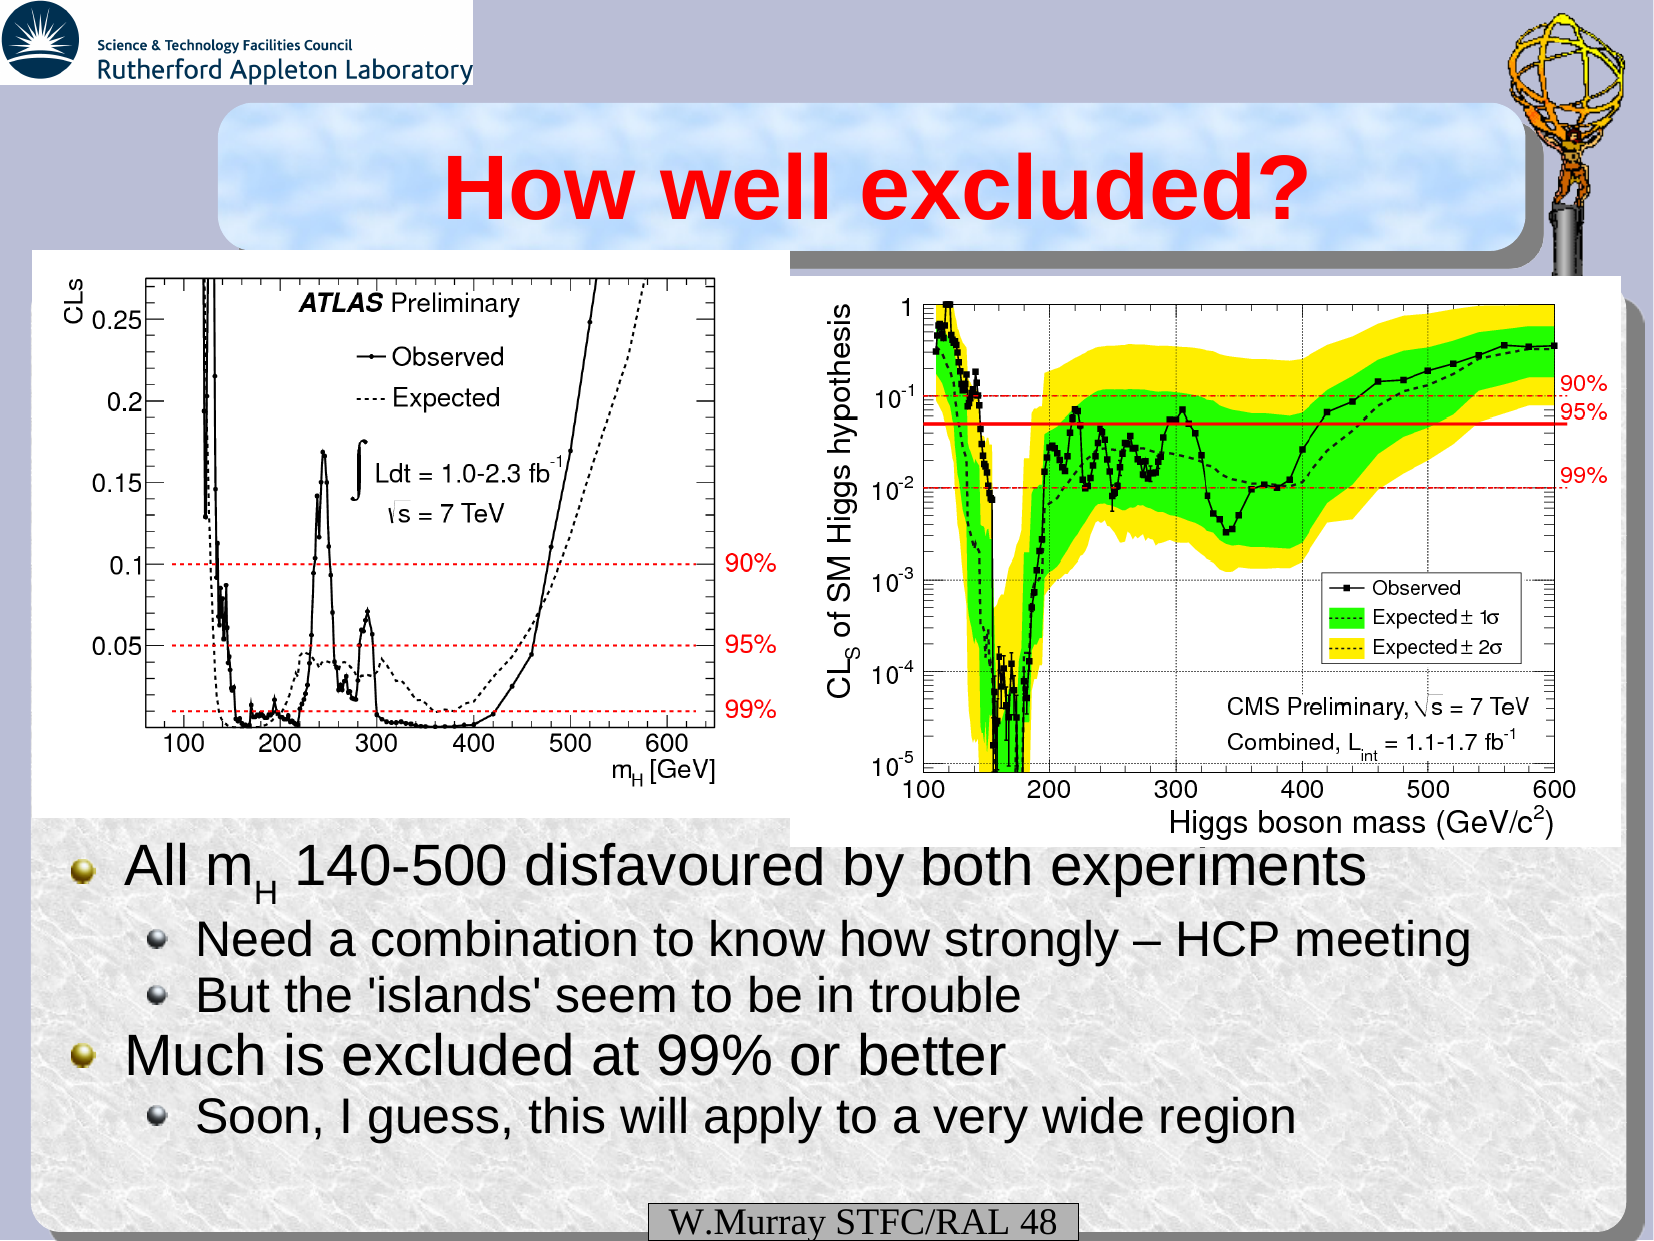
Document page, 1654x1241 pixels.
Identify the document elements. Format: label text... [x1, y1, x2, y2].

picture [0, 0, 473, 85]
picture [30, 0, 1654, 1232]
title How well excluded? [244, 112, 1512, 263]
list All mH 140-500 disfavoured by both experiments Need a combination to know how strongly – HCP meeting But the 'islands' seem to be in trouble Much is excluded at 99% or better Soon, I guess, this will apply to a very wide region [53, 832, 1588, 1193]
